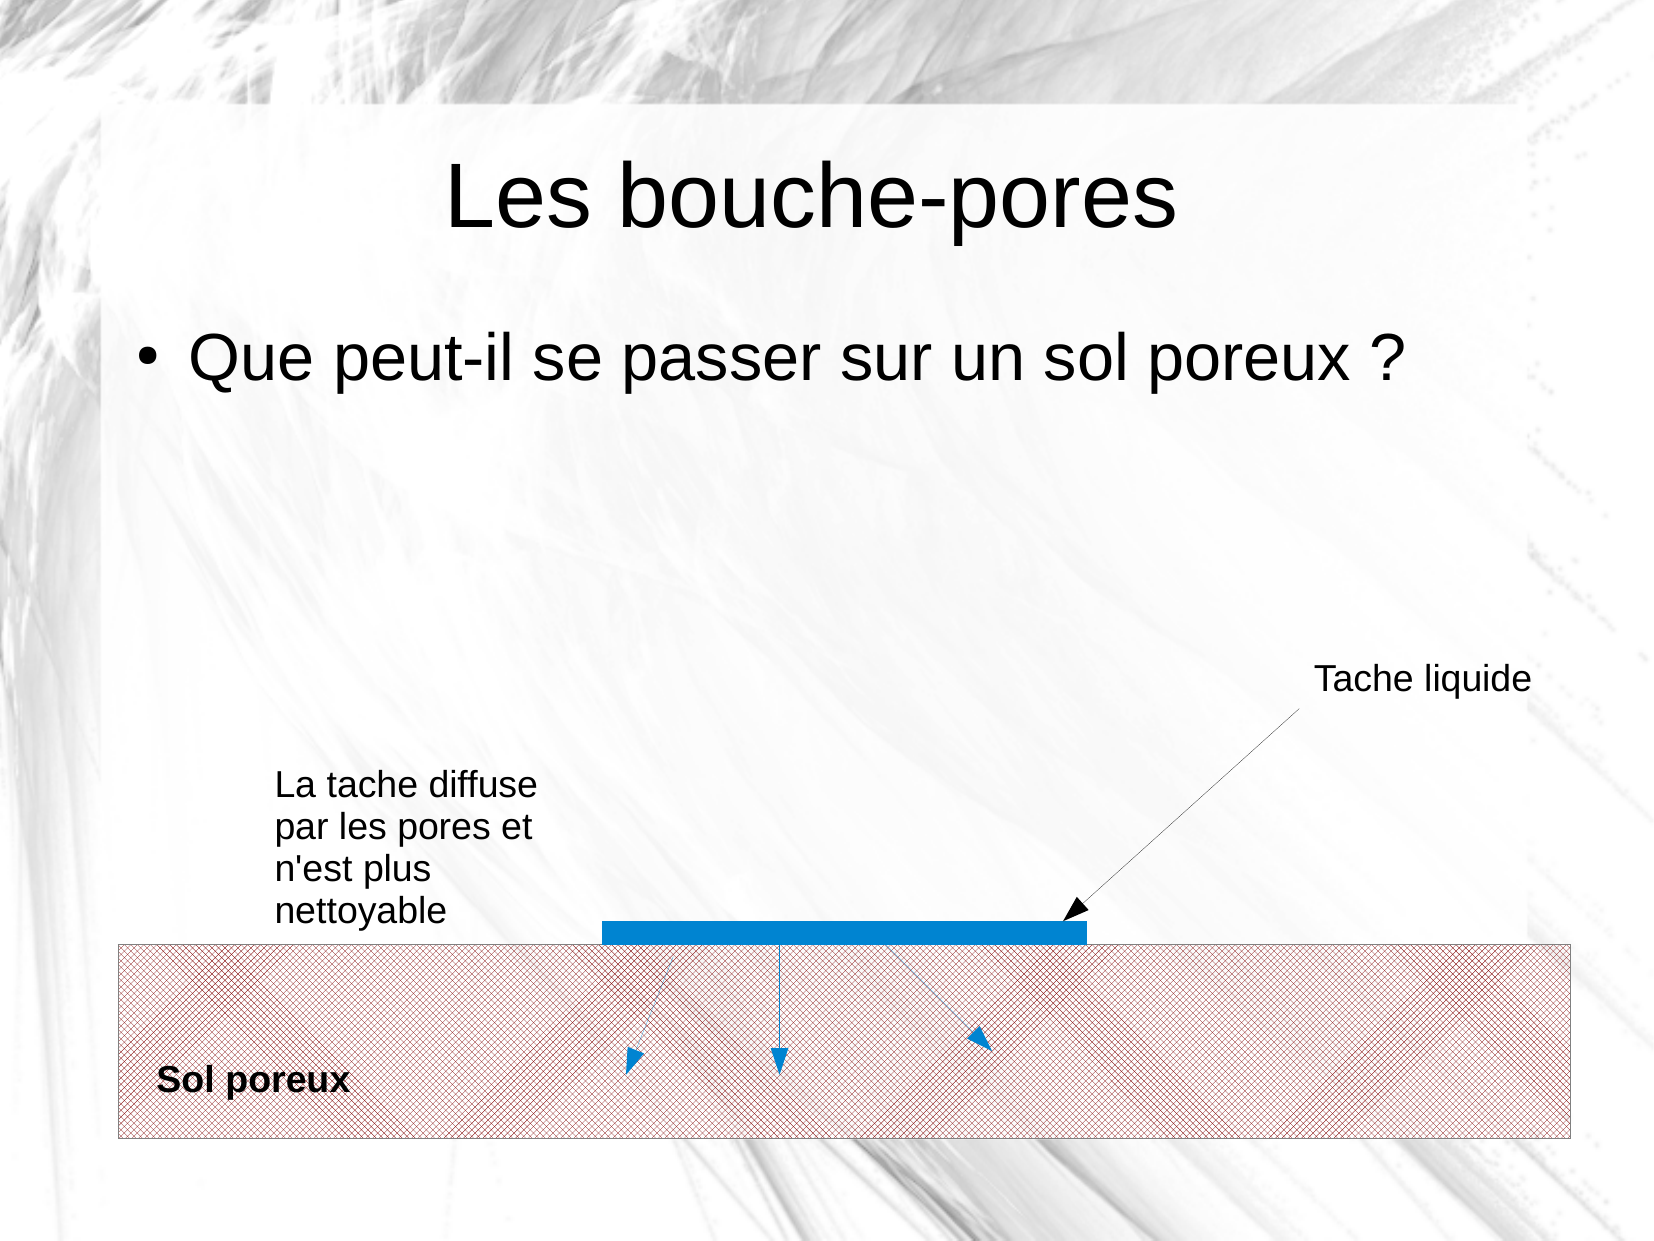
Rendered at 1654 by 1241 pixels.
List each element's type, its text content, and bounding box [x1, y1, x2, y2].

title Les bouche-pores [118, 112, 1506, 281]
text_box Tache liquide [1299, 649, 1571, 707]
text_box La tache diffuse par les pores et n'est plus nettoyable [259, 755, 591, 939]
list Que peut-il se passer sur un sol poreux ? [118, 319, 1571, 944]
picture [0, 0, 1654, 1241]
text_box Sol poreux [141, 1051, 556, 1110]
text_box [118, 921, 1571, 1139]
